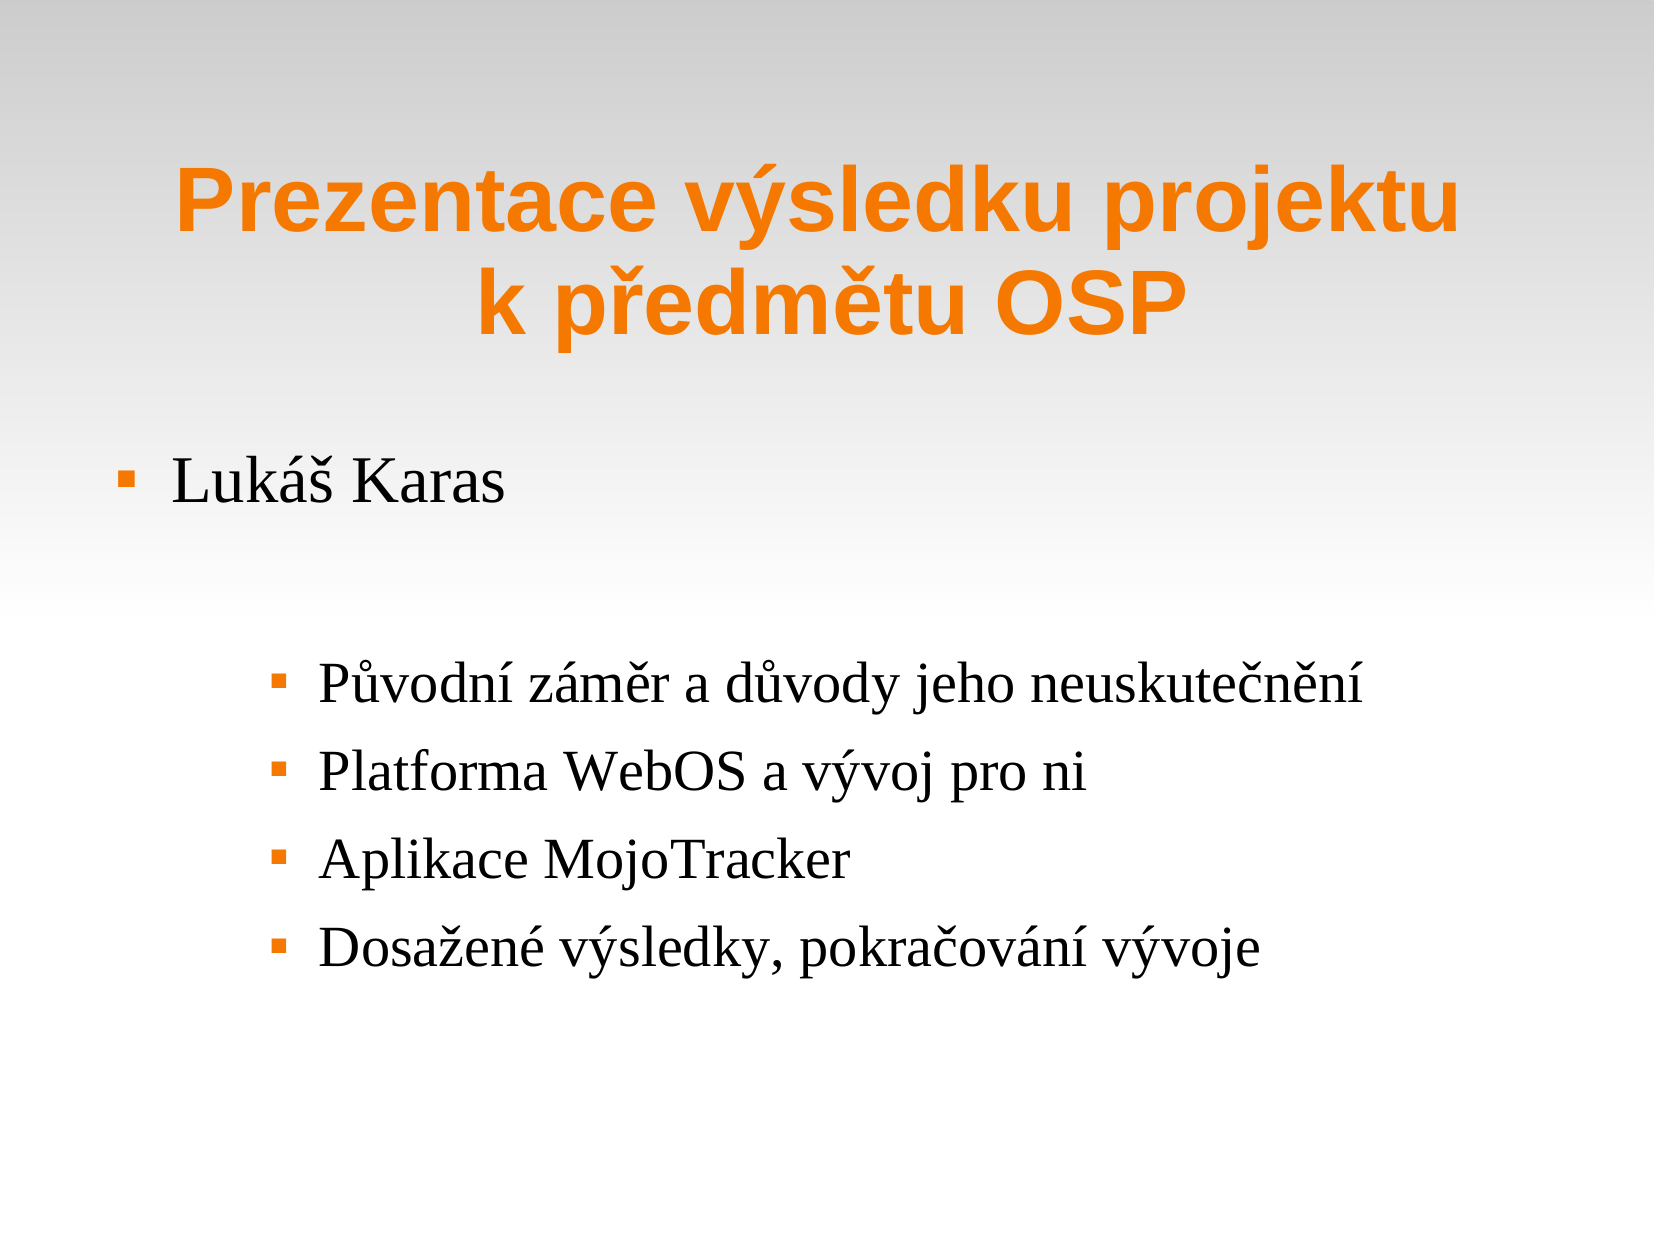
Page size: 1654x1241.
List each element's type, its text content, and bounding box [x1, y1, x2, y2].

list Lukáš Karas Původní záměr a důvody jeho neuskutečnění Platforma WebOS a vývoj pro ni Aplikace MojoTracker Dosažené výsledky, pokračování vývoje [82, 442, 1571, 1121]
title Prezentace výsledku projektu k předmětu OSP [88, 147, 1577, 355]
